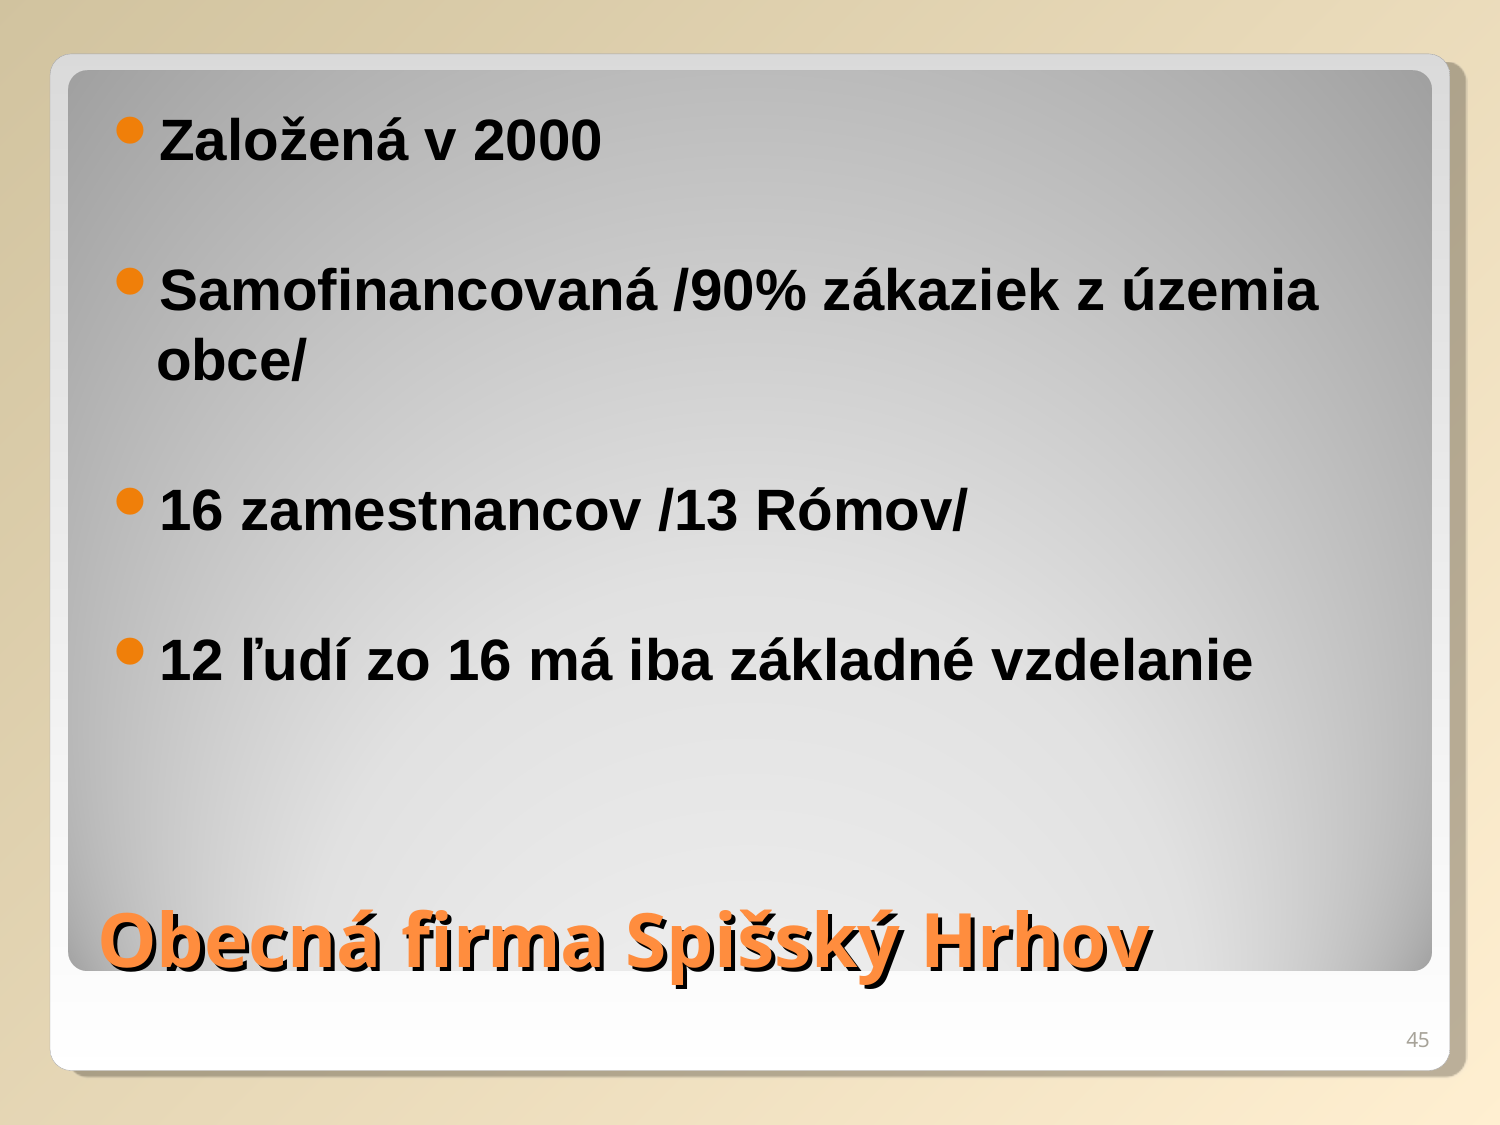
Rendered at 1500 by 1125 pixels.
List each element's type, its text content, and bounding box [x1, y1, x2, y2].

picture [67, 69, 1433, 972]
list Založená v 2000 Samofinancovaná /90% zákaziek z územia obce/ 16 zamestnancov /13 Rómov/ 12 ľudí zo 16 má iba základné vzdelanie [82, 86, 1426, 774]
text_box <number> [1369, 1002, 1445, 1063]
title Obecná firma Spišský Hrhov [82, 817, 1426, 991]
